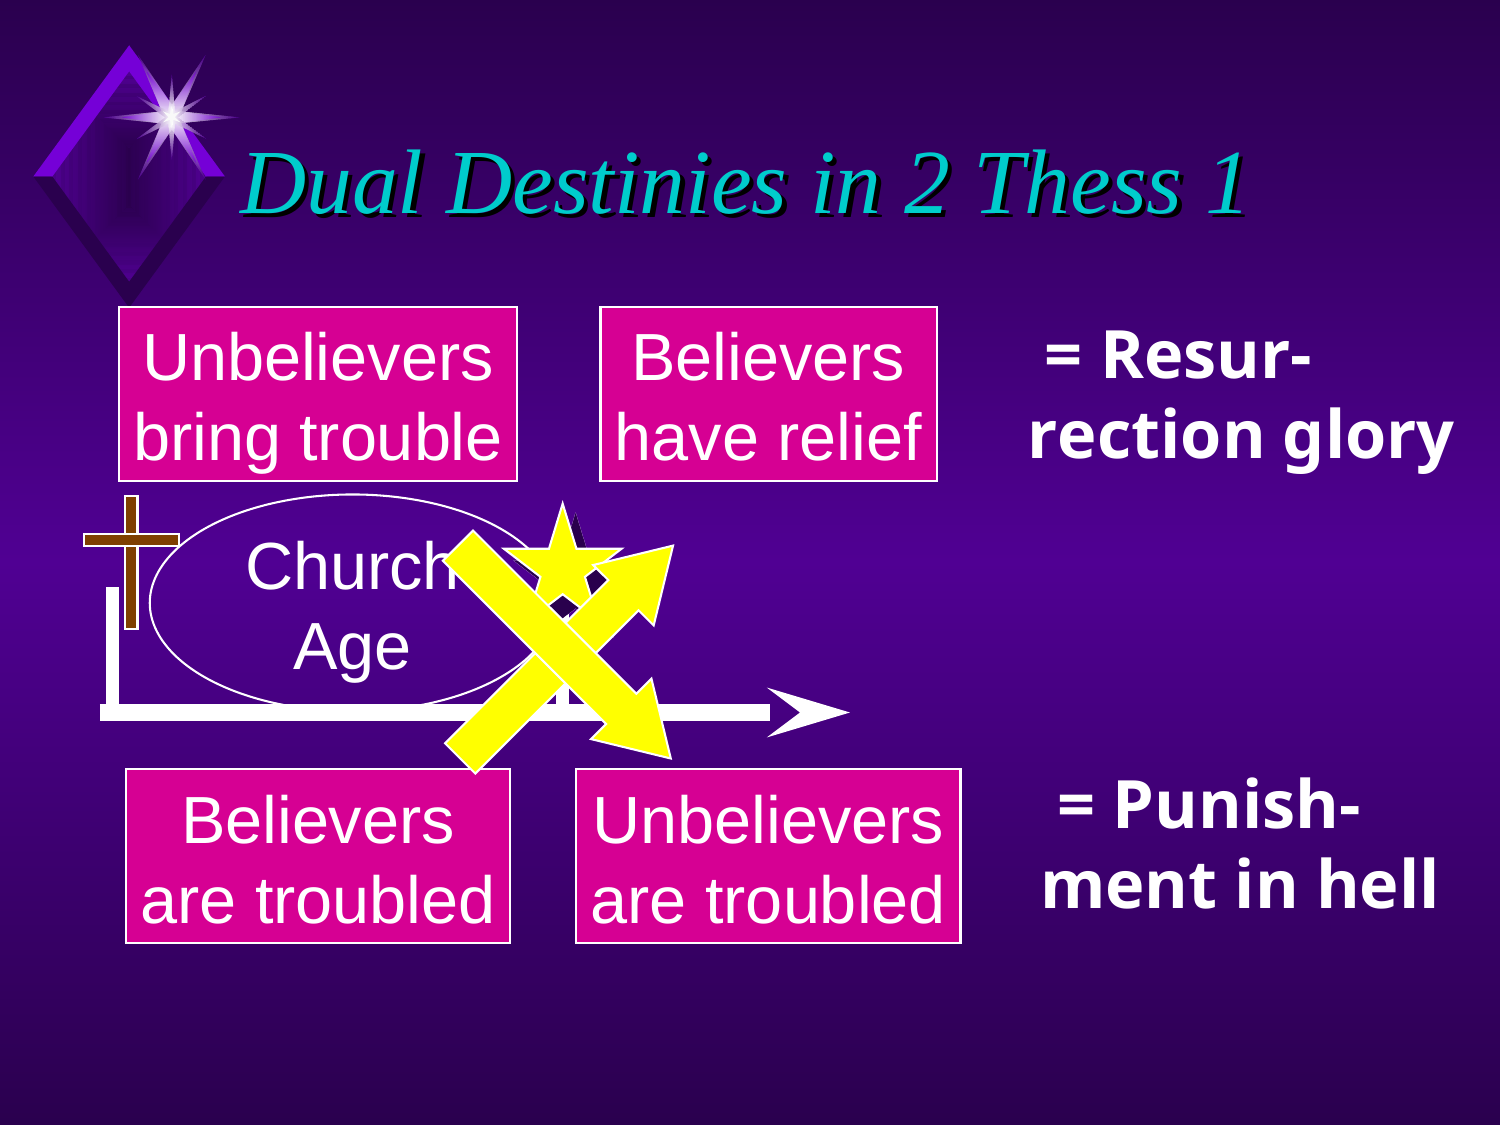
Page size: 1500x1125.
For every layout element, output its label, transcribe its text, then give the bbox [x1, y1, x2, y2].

title Dual Destinies in 2 Thess 1 [224, 78, 1388, 288]
text_box = Punish-ment in hell [1024, 754, 1488, 930]
text_box Unbelievers bring trouble [118, 306, 518, 481]
text_box Church Age [149, 494, 540, 704]
text_box Believers are troubled [126, 769, 511, 944]
text_box Unbelievers are troubled [576, 769, 961, 944]
text_box = Resur- rection glory [1012, 304, 1476, 480]
text_box [83, 496, 180, 629]
text_box [442, 503, 674, 774]
text_box Believers have relief [600, 306, 937, 481]
